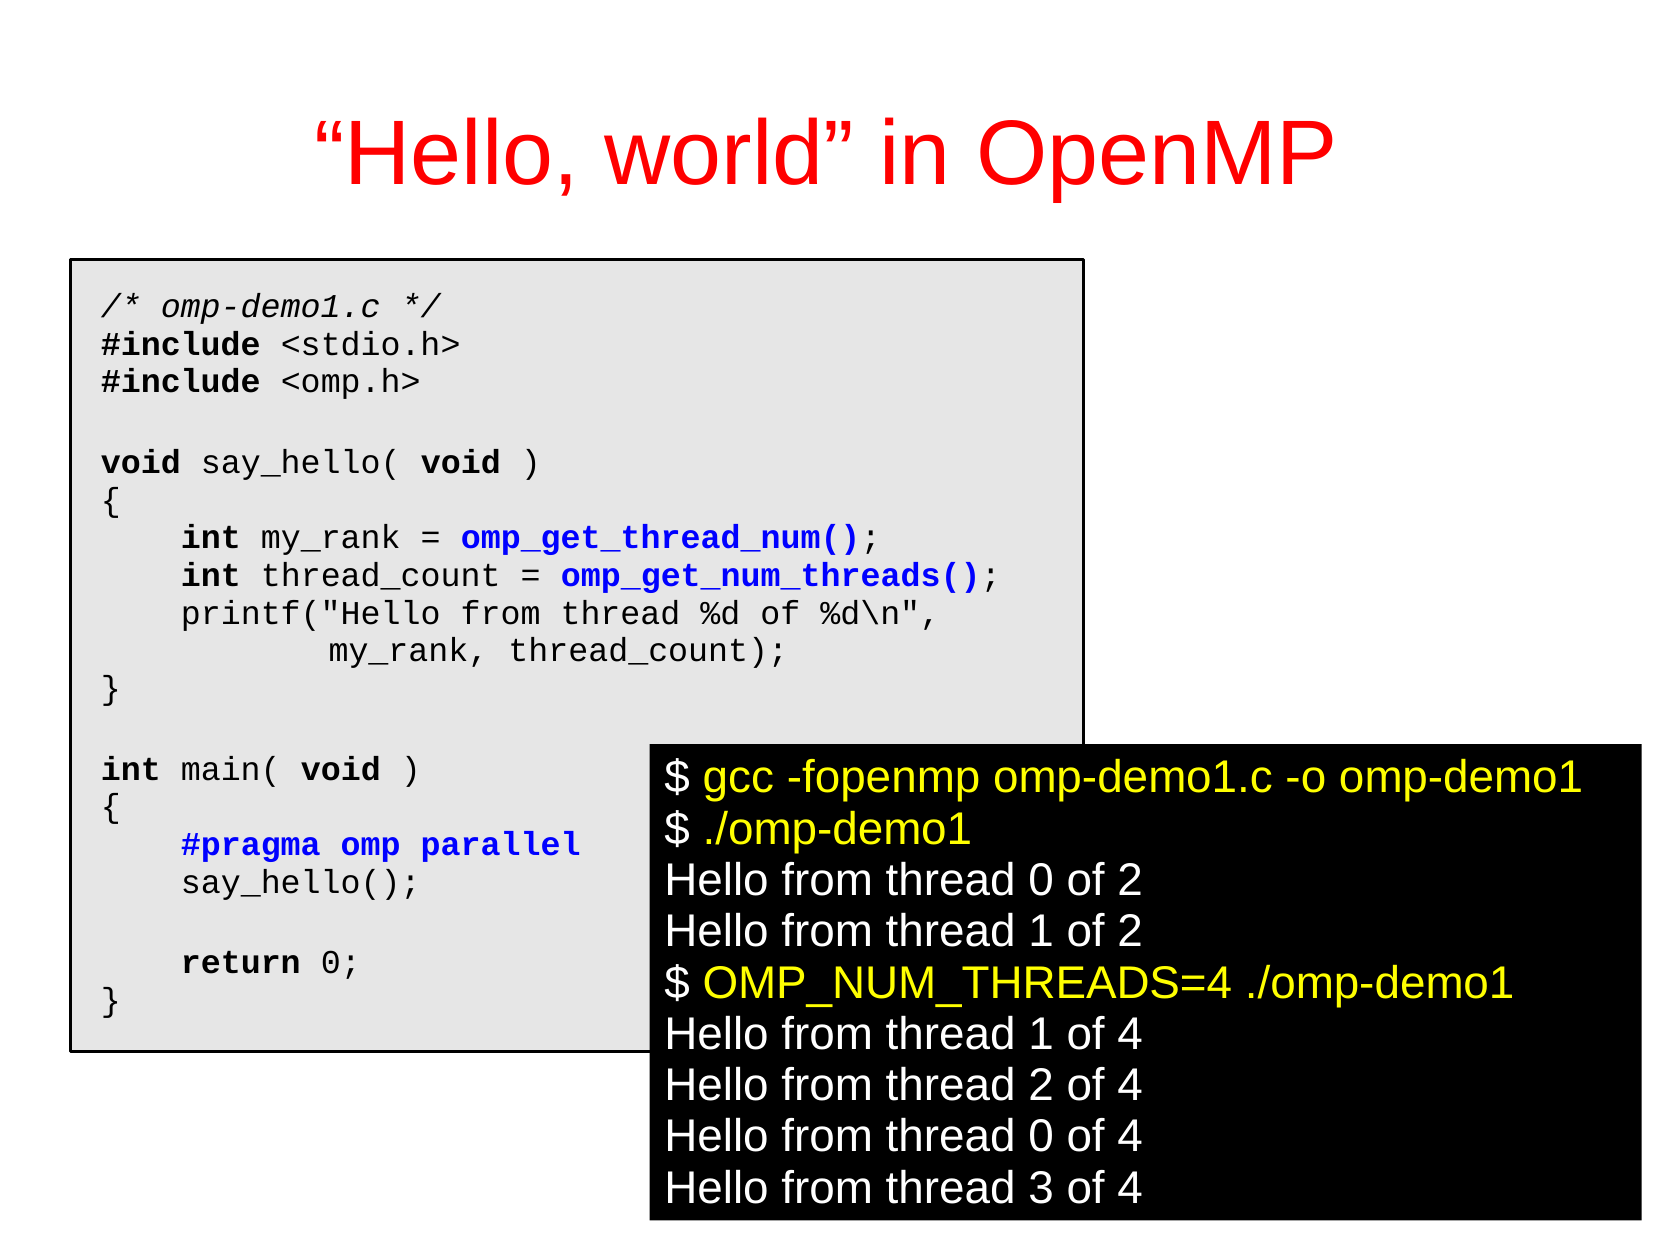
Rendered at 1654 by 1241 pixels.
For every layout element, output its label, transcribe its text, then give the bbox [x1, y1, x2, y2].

title “Hello, world” in OpenMP [82, 49, 1571, 257]
text_box /* omp-demo1.c */ #include <stdio.h> #include <omp.h> void say_hello( void ) { int my_rank = omp_get_thread_num(); int thread_count = omp_get_num_threads(); printf("Hello from thread %d of %d\n", my_rank, thread_count); } int main( void ) { #pragma omp parallel say_hello(); return 0; } [70, 259, 1084, 1052]
text_box $ gcc -fopenmp omp-demo1.c -o omp-demo1 $ ./omp-demo1 Hello from thread 0 of 2 Hello from thread 1 of 2 $ OMP_NUM_THREADS=4 ./omp-demo1 Hello from thread 1 of 4 Hello from thread 2 of 4 Hello from thread 0 of 4 Hello from thread 3 of 4 [649, 744, 1642, 1221]
